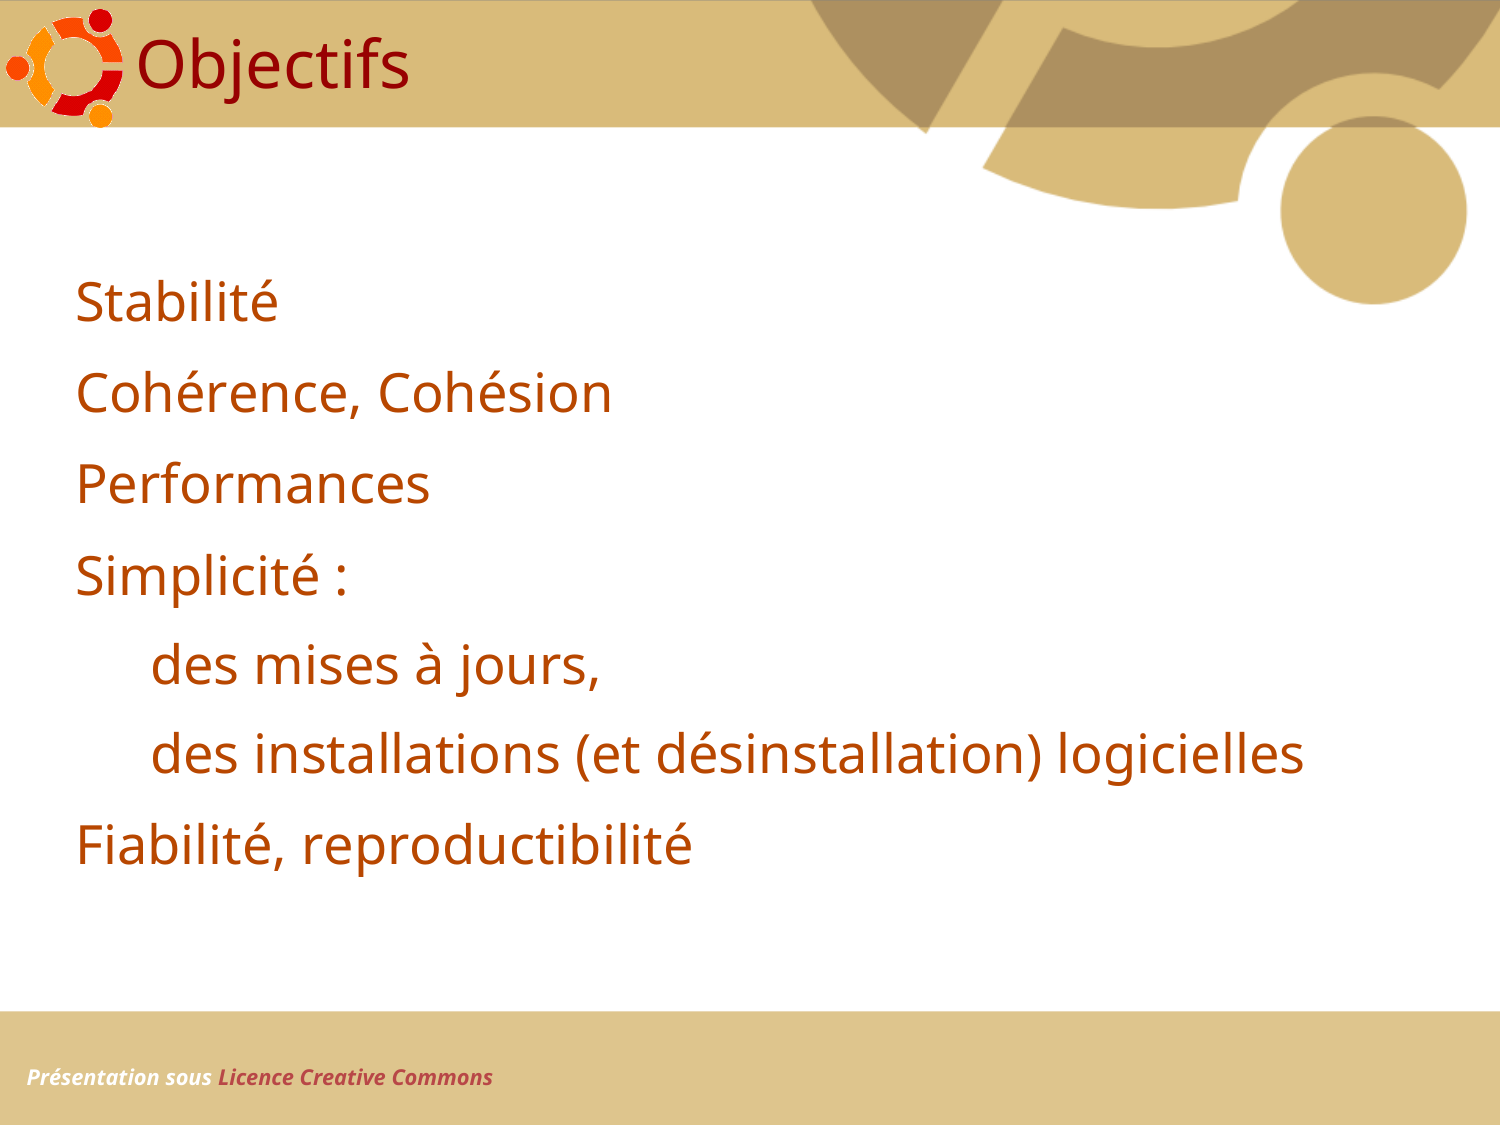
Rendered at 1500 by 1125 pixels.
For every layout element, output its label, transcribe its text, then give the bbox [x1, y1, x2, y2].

list Stabilité Cohérence, Cohésion Performances Simplicité : des mises à jours, des installations (et désinstallation) logicielles Fiabilité, reproductibilité [75, 262, 1425, 949]
title Objectifs [135, 0, 1417, 177]
picture [0, 0, 1500, 557]
